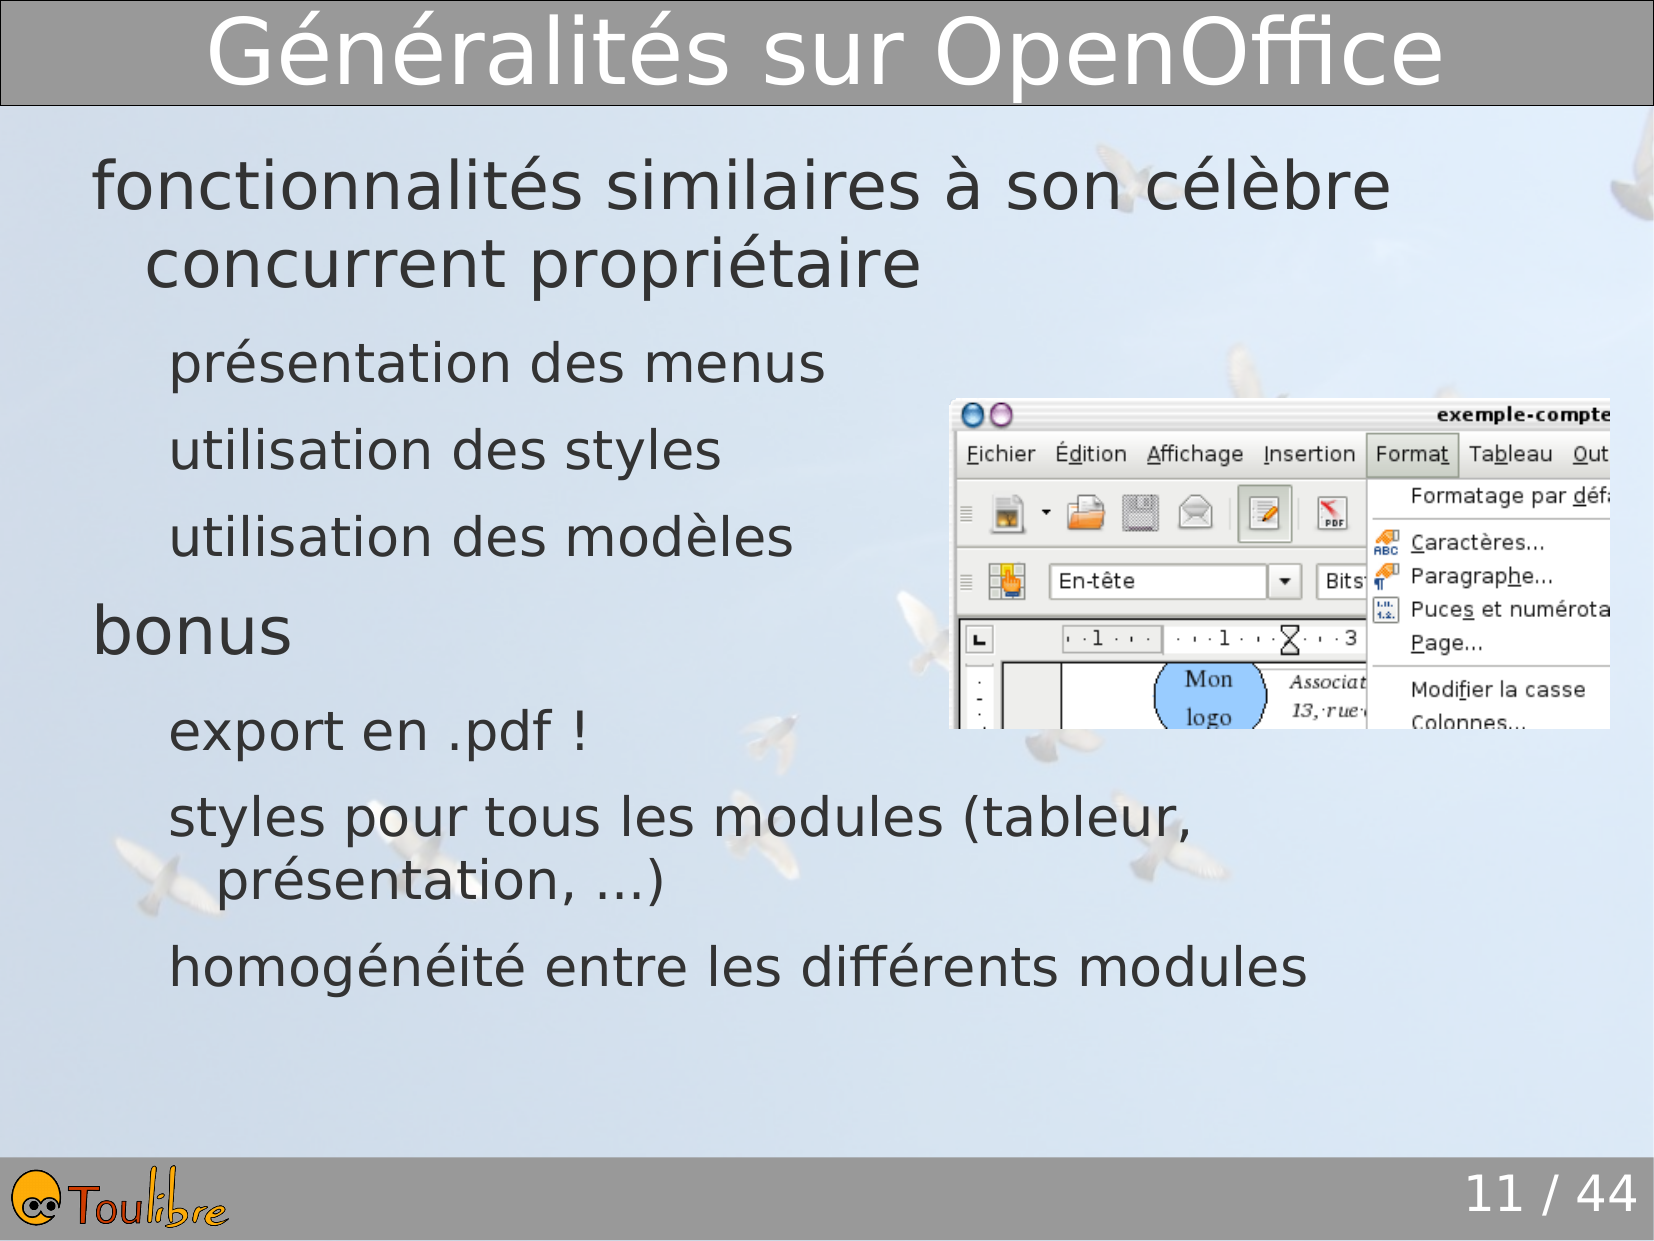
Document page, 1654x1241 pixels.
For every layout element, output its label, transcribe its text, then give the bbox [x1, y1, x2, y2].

list fonctionnalités similaires à son célèbre concurrent propriétaire présentation des menus utilisation des styles utilisation des modèles bonus export en .pdf ! styles pour tous les modules (tableur, présentation, ...) homogénéité entre les différents modules [73, 147, 1595, 1109]
title Généralités sur OpenOffice [0, 0, 1654, 107]
picture [11, 1165, 229, 1228]
picture [949, 398, 1610, 729]
